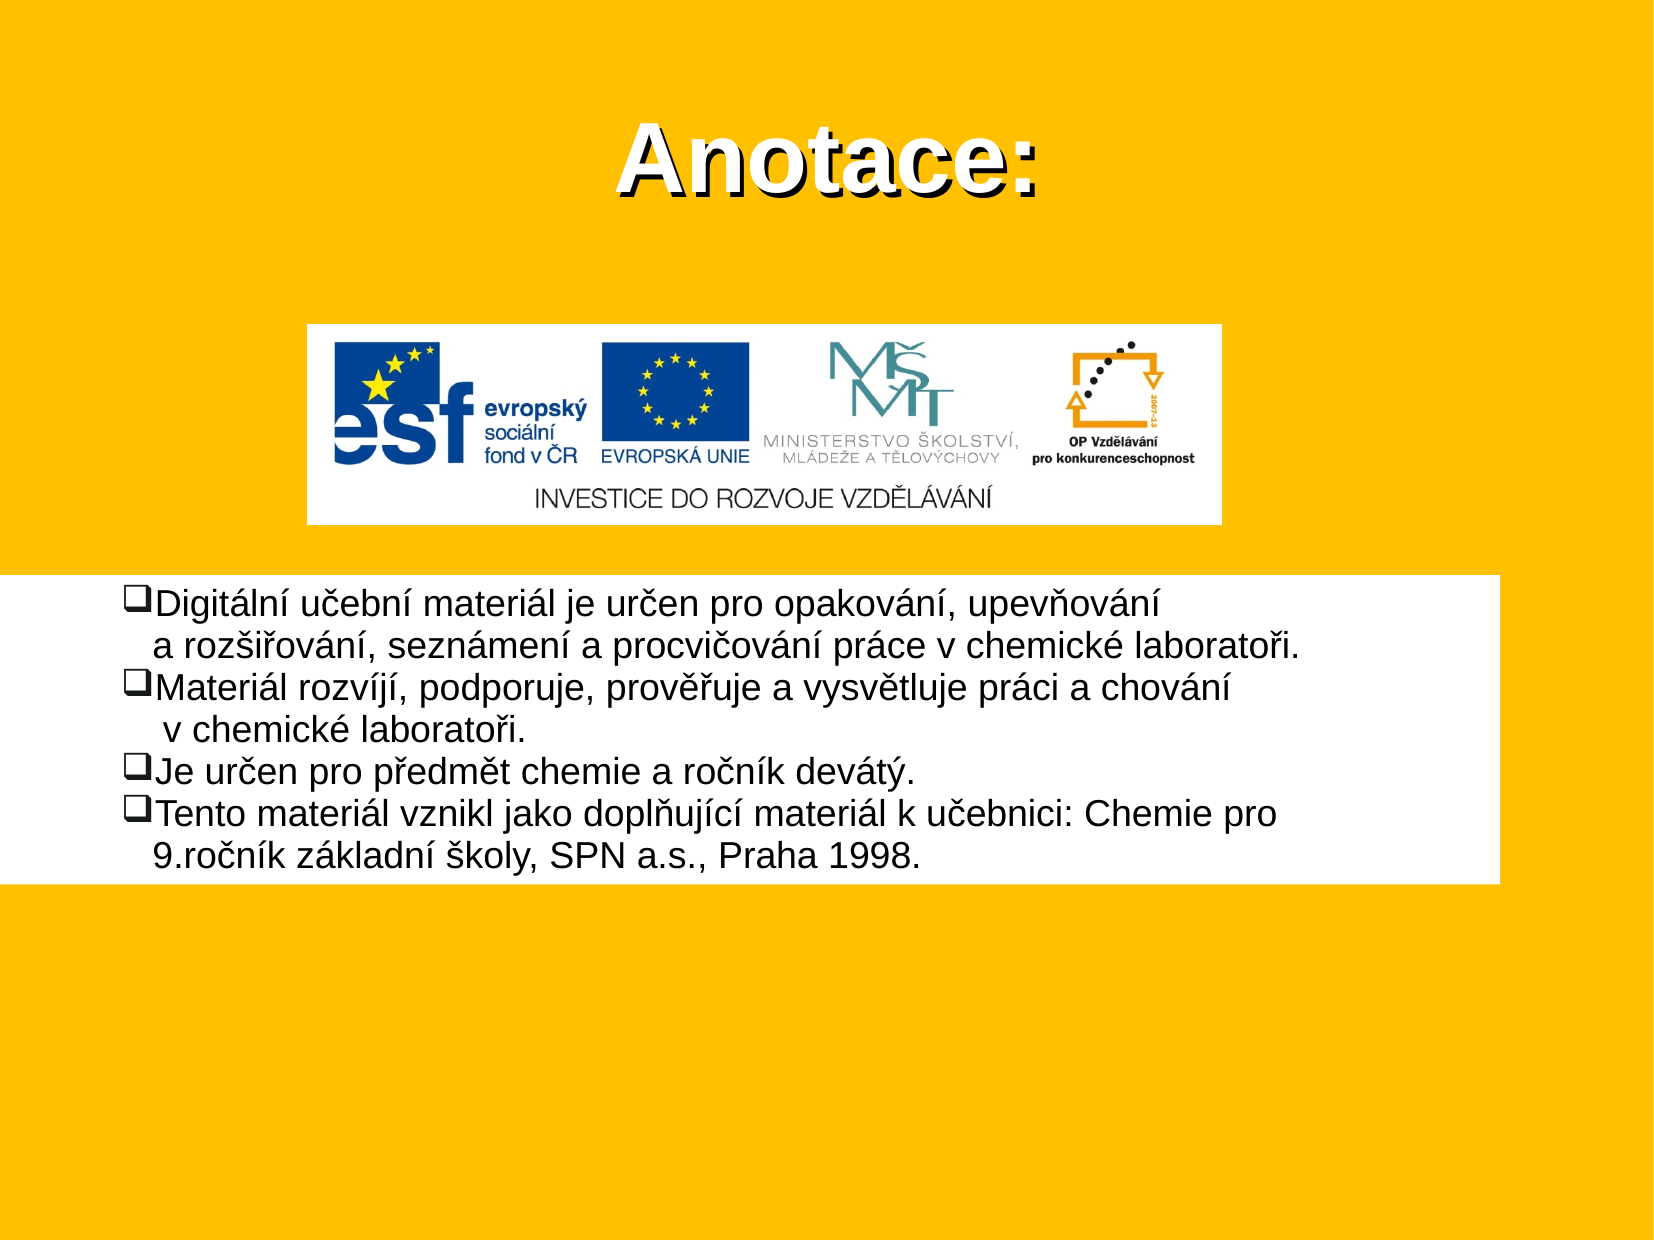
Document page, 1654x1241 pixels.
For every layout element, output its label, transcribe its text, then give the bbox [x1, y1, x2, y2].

picture [307, 324, 1222, 525]
text_box Digitální učební materiál je určen pro opakování, upevňování a rozšiřování, seznámení a procvičování práce v chemické laboratoři. Materiál rozvíjí, podporuje, prověřuje a vysvětluje práci a chování v chemické laboratoři. Je určen pro předmět chemie a ročník devátý. Tento materiál vznikl jako doplňující materiál k učebnici: Chemie pro 9.ročník základní školy, SPN a.s., Praha 1998. [0, 575, 1501, 885]
title Anotace: [82, 49, 1571, 257]
